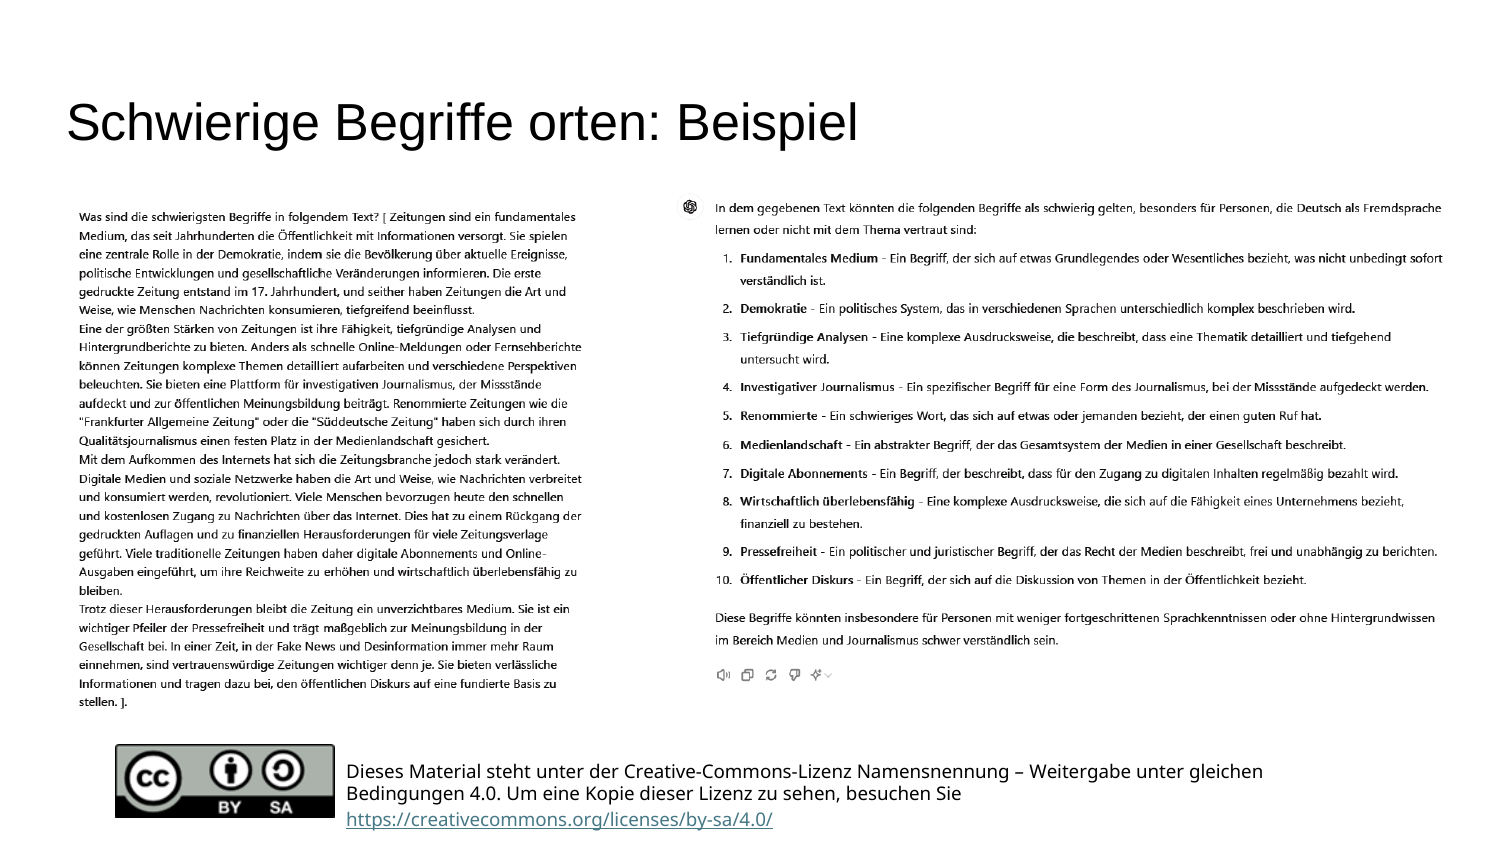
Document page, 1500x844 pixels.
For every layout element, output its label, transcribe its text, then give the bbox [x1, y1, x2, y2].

text_box Dieses Material steht unter der Creative-Commons-Lizenz Namensnennung – Weitergabe unter gleichen Bedingungen 4.0. Um eine Kopie dieser Lizenz zu sehen, besuchen Sie https://creativecommons.org/licenses/by-sa/4.0/ [331, 744, 1401, 820]
picture [51, 188, 588, 724]
picture [115, 745, 335, 818]
picture [673, 189, 1449, 685]
title Schwierige Begriffe orten: Beispiel [51, 72, 1449, 167]
